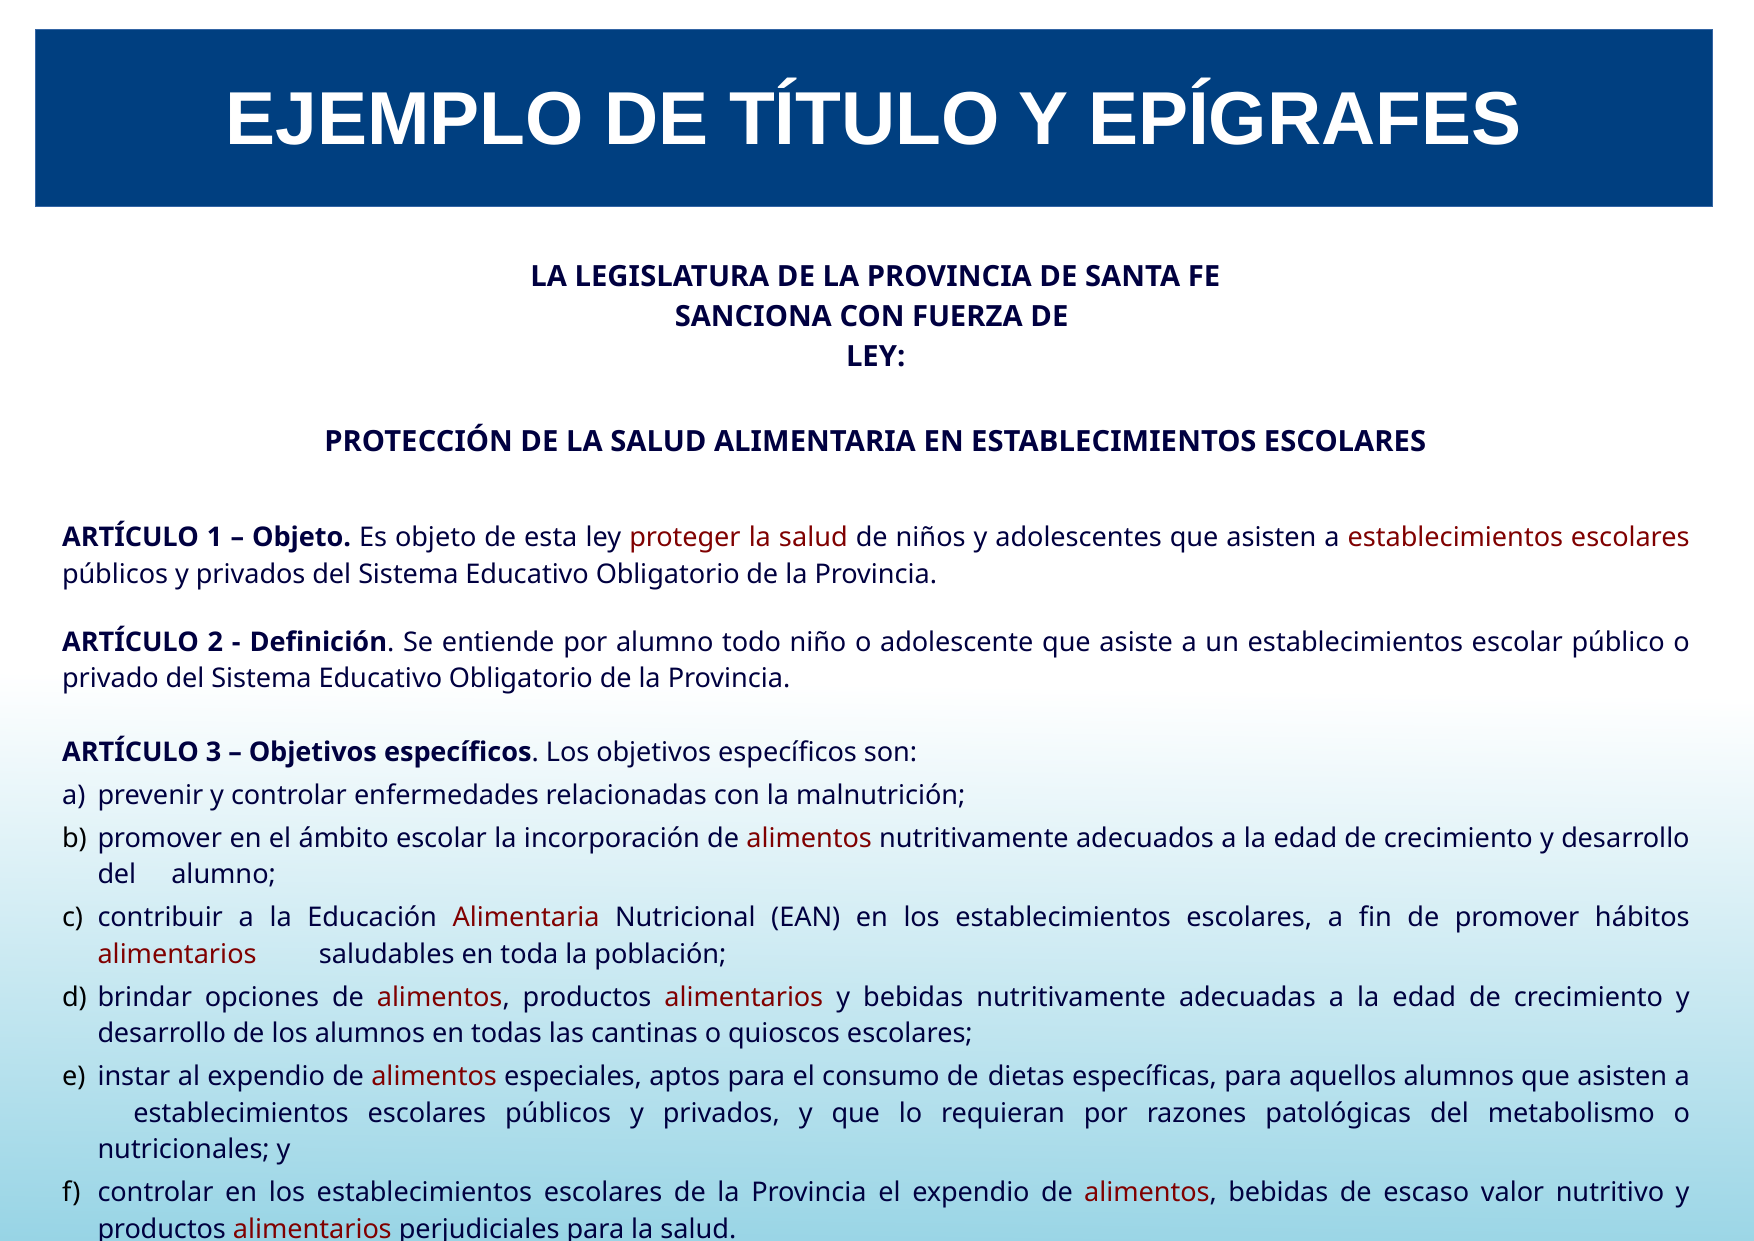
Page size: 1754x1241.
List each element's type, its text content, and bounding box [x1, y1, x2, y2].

text_box EJEMPLO DE TÍTULO Y EPÍGRAFES [35, 29, 1713, 207]
text_box LA LEGISLATURA DE LA PROVINCIA DE SANTA FE SANCIONA CON FUERZA DE LEY: PROTECCIÓN DE LA SALUD ALIMENTARIA EN ESTABLECIMIENTOS ESCOLARES ARTÍCULO 1 – Objeto. Es objeto de esta ley proteger la salud de niños y adolescentes que asisten a establecimientos escolares públicos y privados del Sistema Educativo Obligatorio de la Provincia. ARTÍCULO 2 - Definición. Se entiende por alumno todo niño o adolescente que asiste a un establecimientos escolar público o privado del Sistema Educativo Obligatorio de la Provincia. ARTÍCULO 3 – Objetivos específicos. Los objetivos específicos son: prevenir y controlar enfermedades relacionadas con la malnutrición; promover en el ámbito escolar la incorporación de alimentos nutritivamente adecuados a la edad de crecimiento y desarrollo del alumno; contribuir a la Educación Alimentaria Nutricional (EAN) en los establecimientos escolares, a fin de promover hábitos alimentarios saludables en toda la población; brindar opciones de alimentos, productos alimentarios y bebidas nutritivamente adecuadas a la edad de crecimiento y desarrollo de los alumnos en todas las cantinas o quioscos escolares; instar al expendio de alimentos especiales, aptos para el consumo de dietas específicas, para aquellos alumnos que asisten a establecimientos escolares públicos y privados, y que lo requieran por razones patológicas del metabolismo o nutricionales; y controlar en los establecimientos escolares de la Provincia el expendio de alimentos, bebidas de escaso valor nutritivo y productos alimentarios perjudiciales para la salud. ARTÍCULO 4 – Autoridad de aplicación. La autoridad de aplicación es el Ministerio de Salud. [47, 248, 1712, 1235]
